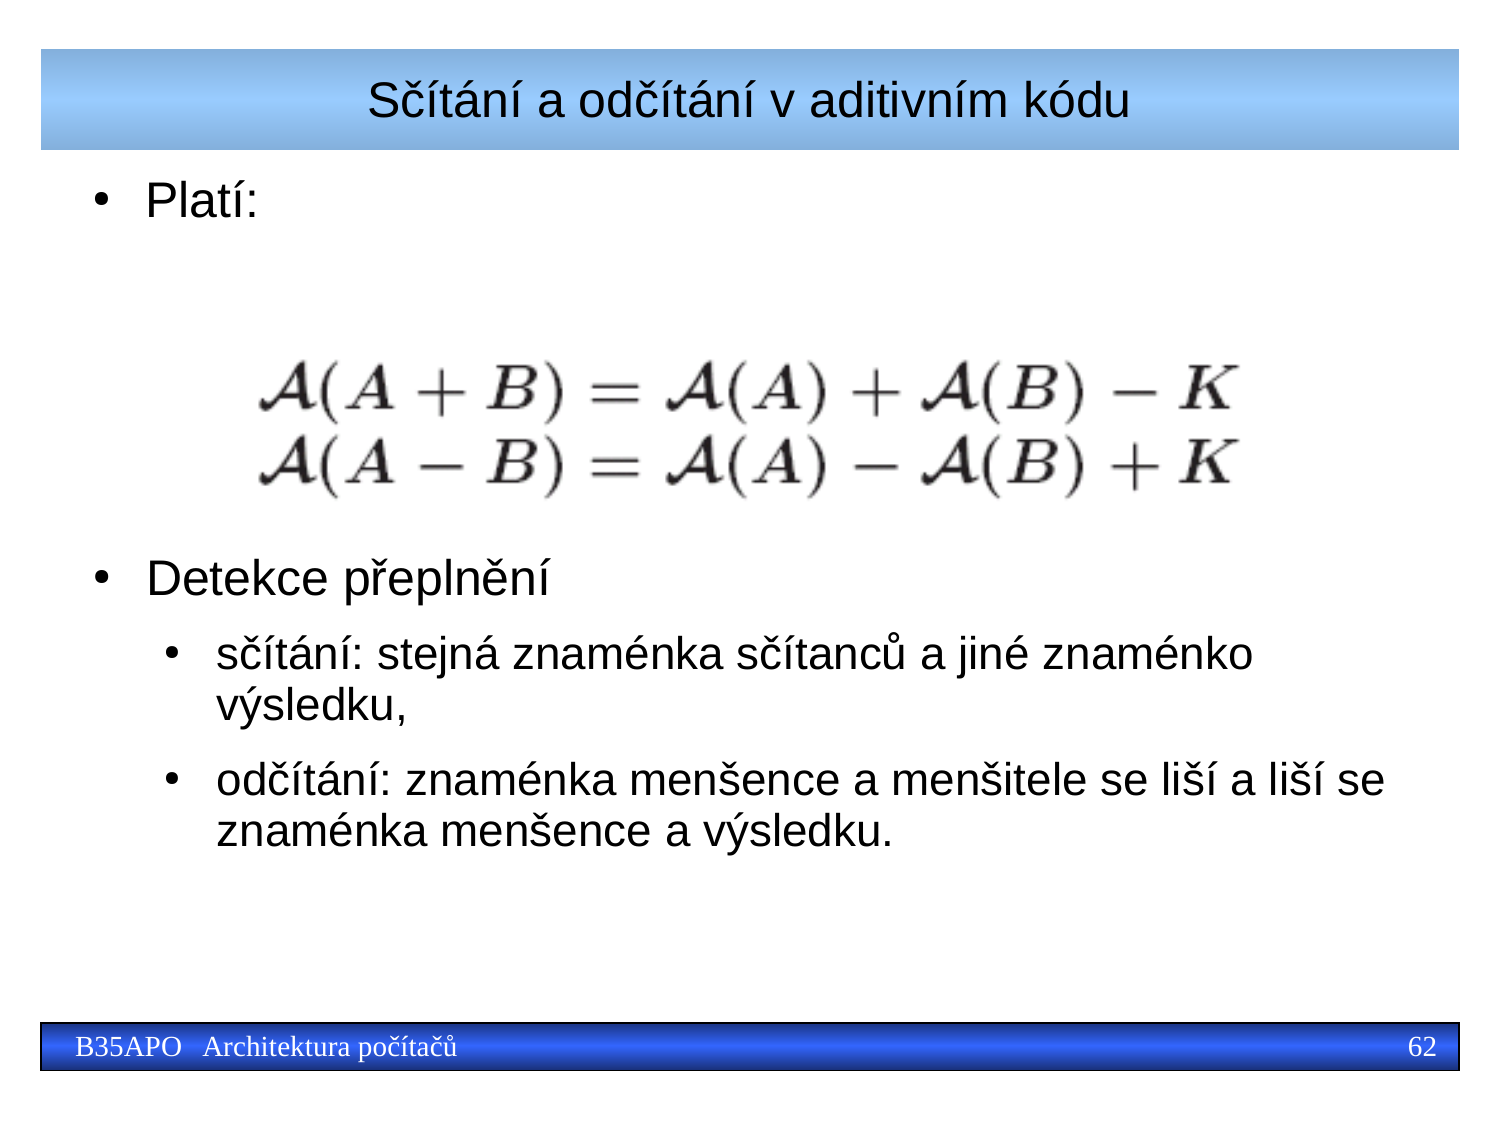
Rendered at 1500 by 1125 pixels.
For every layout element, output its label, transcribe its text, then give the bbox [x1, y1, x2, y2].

picture [242, 343, 1268, 509]
list Platí: [75, 172, 1426, 263]
list Detekce přeplnění sčítání: stejná znaménka sčítanců a jiné znaménko výsledku, odčítání: znaménka menšence a menšitele se liší a liší se znaménka menšence a výsledku. [75, 549, 1426, 976]
title Sčítání a odčítání v aditivním kódu [41, 49, 1459, 150]
